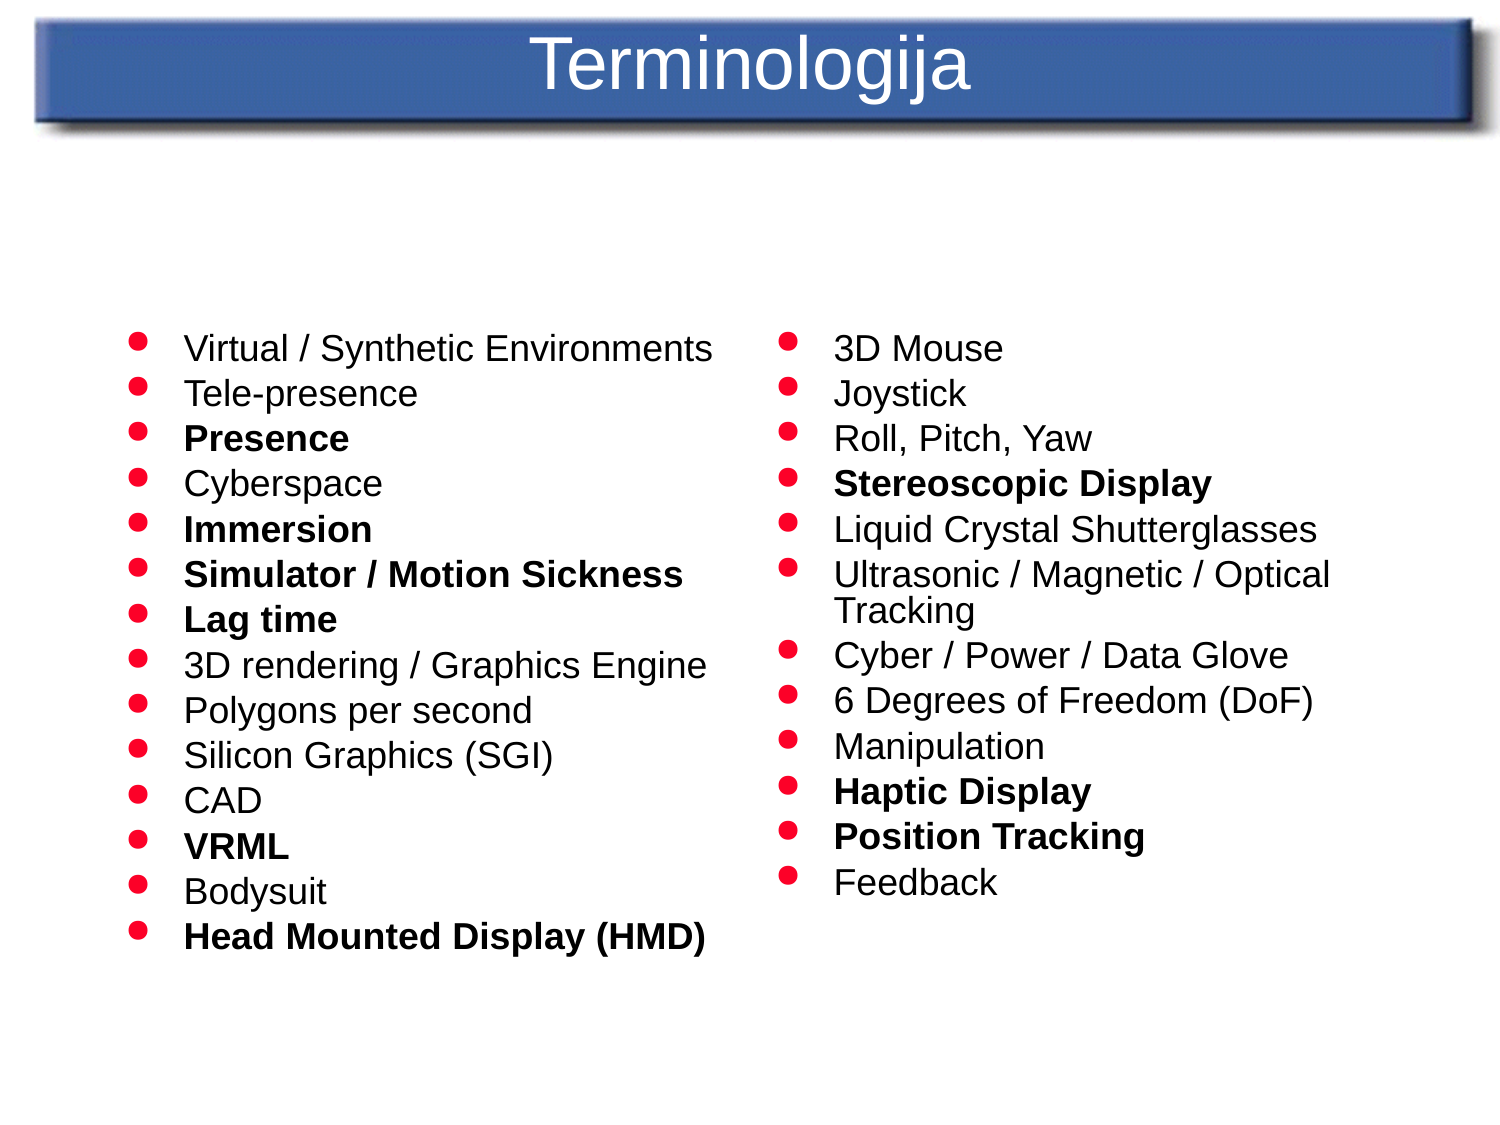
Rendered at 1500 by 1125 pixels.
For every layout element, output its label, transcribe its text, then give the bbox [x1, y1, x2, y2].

title Terminologija [112, 0, 1388, 119]
picture [33, 15, 1500, 142]
list Virtual / Synthetic Environments Tele-presence Presence Cyberspace Immersion Simulator / Motion Sickness Lag time 3D rendering / Graphics Engine Polygons per second Silicon Graphics (SGI) CAD VRML Bodysuit Head Mounted Display (HMD) [112, 324, 738, 1001]
list 3D Mouse Joystick Roll, Pitch, Yaw Stereoscopic Display Liquid Crystal Shutterglasses Ultrasonic / Magnetic / Optical Tracking Cyber / Power / Data Glove 6 Degrees of Freedom (DoF) Manipulation Haptic Display Position Tracking Feedback [762, 324, 1388, 1001]
